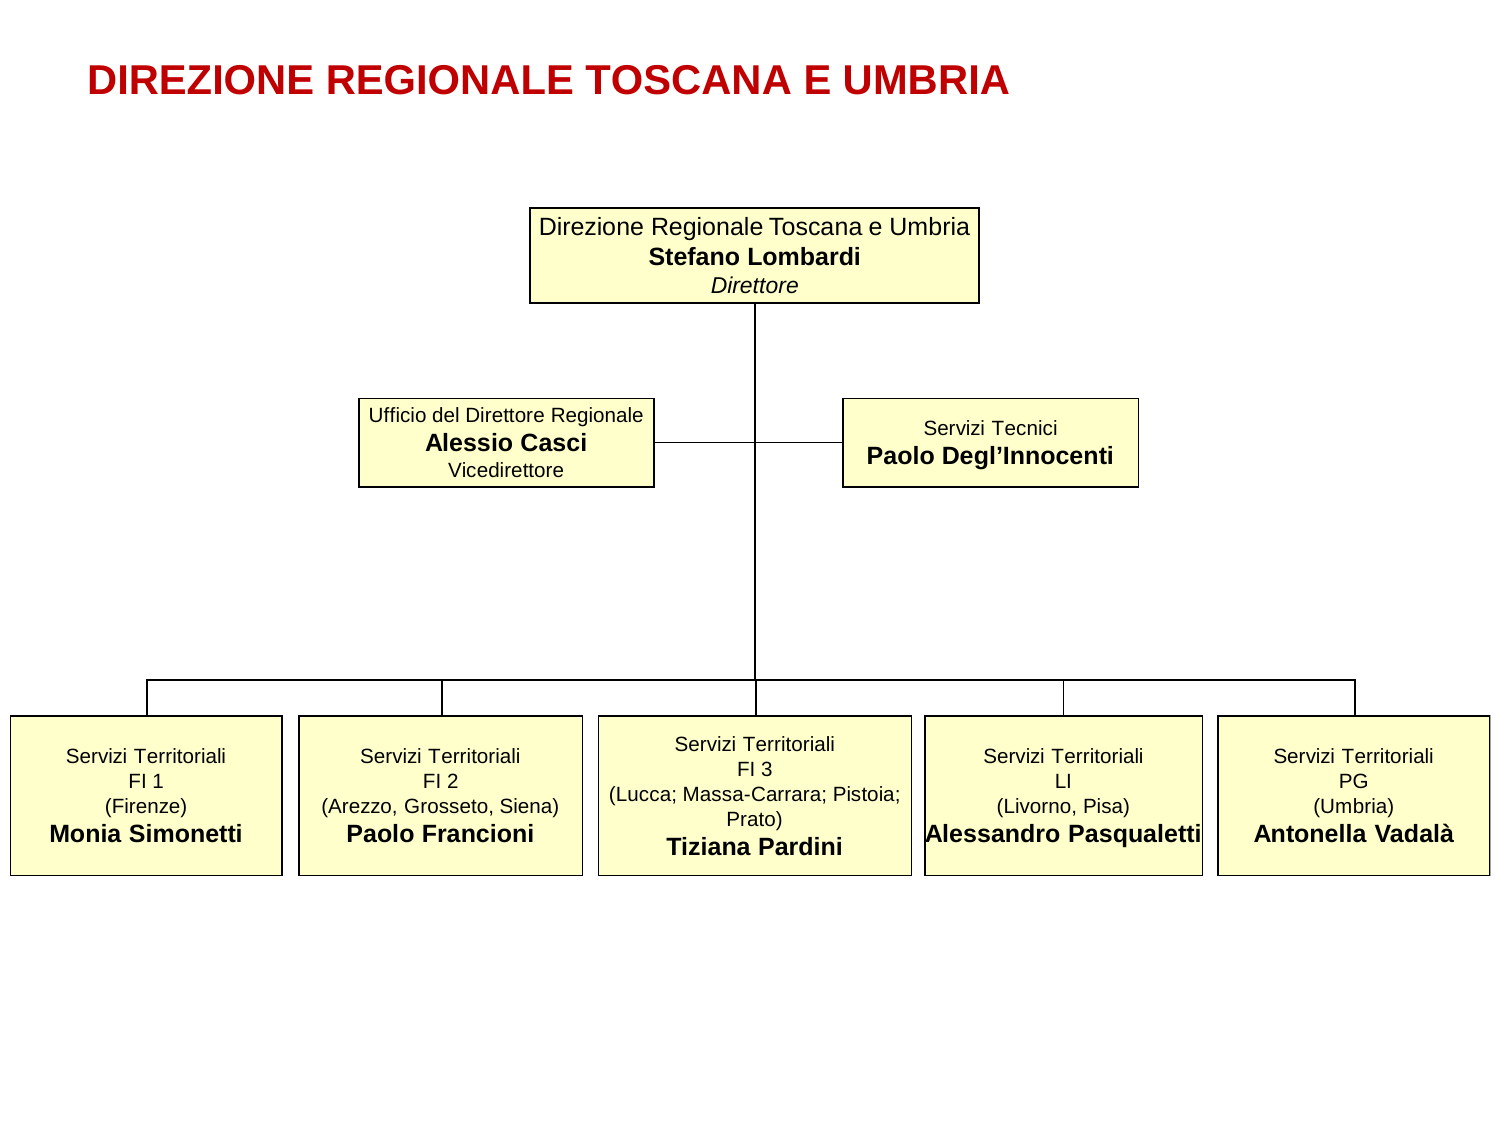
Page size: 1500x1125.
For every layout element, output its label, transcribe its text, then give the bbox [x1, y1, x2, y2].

picture [9, 203, 1491, 877]
title DIREZIONE REGIONALE TOSCANA E UMBRIA [72, 45, 1462, 128]
